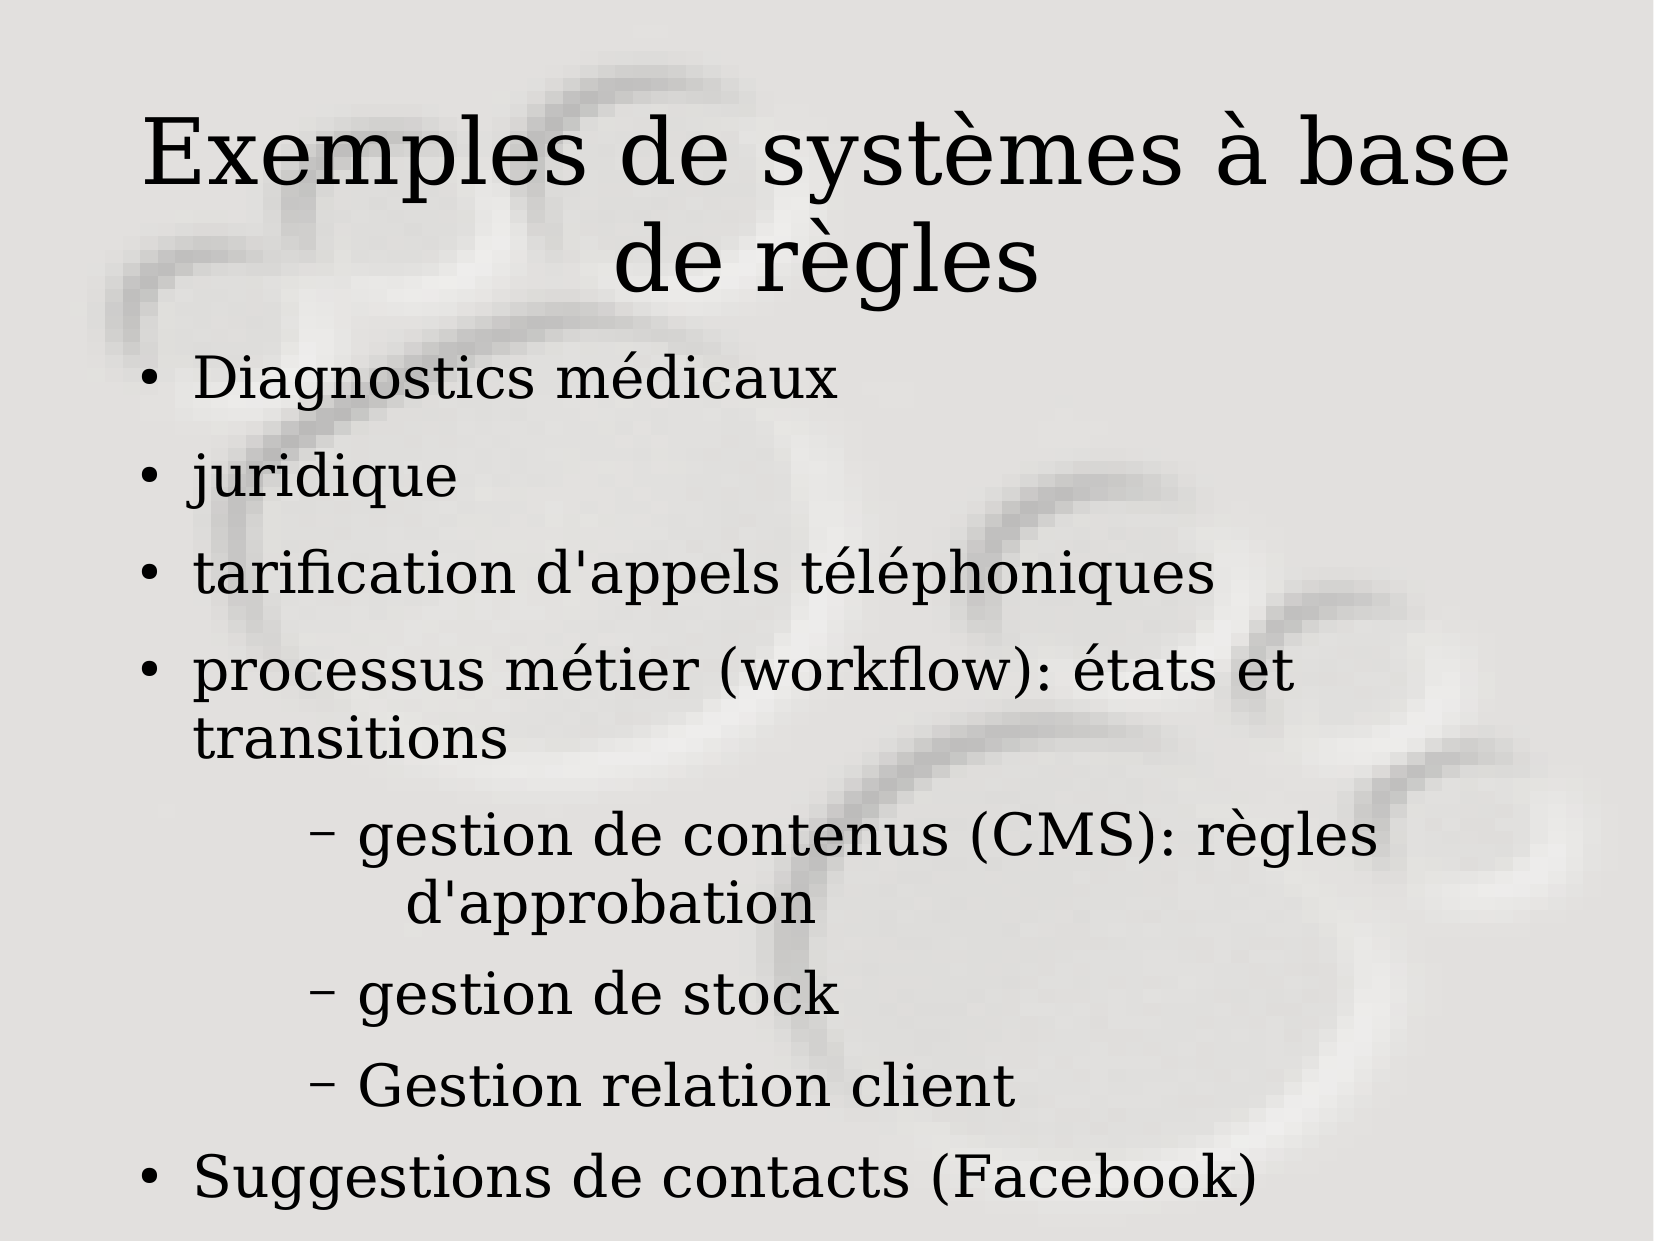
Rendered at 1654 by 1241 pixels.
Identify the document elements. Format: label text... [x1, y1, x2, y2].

list Diagnostics médicaux juridique tarification d'appels téléphoniques processus métier (workflow): états et transitions gestion de contenus (CMS): règles d'approbation gestion de stock Gestion relation client Suggestions de contacts (Facebook) [121, 344, 1534, 1212]
picture [0, 0, 1654, 1241]
title Exemples de systèmes à base de règles [121, 99, 1534, 314]
